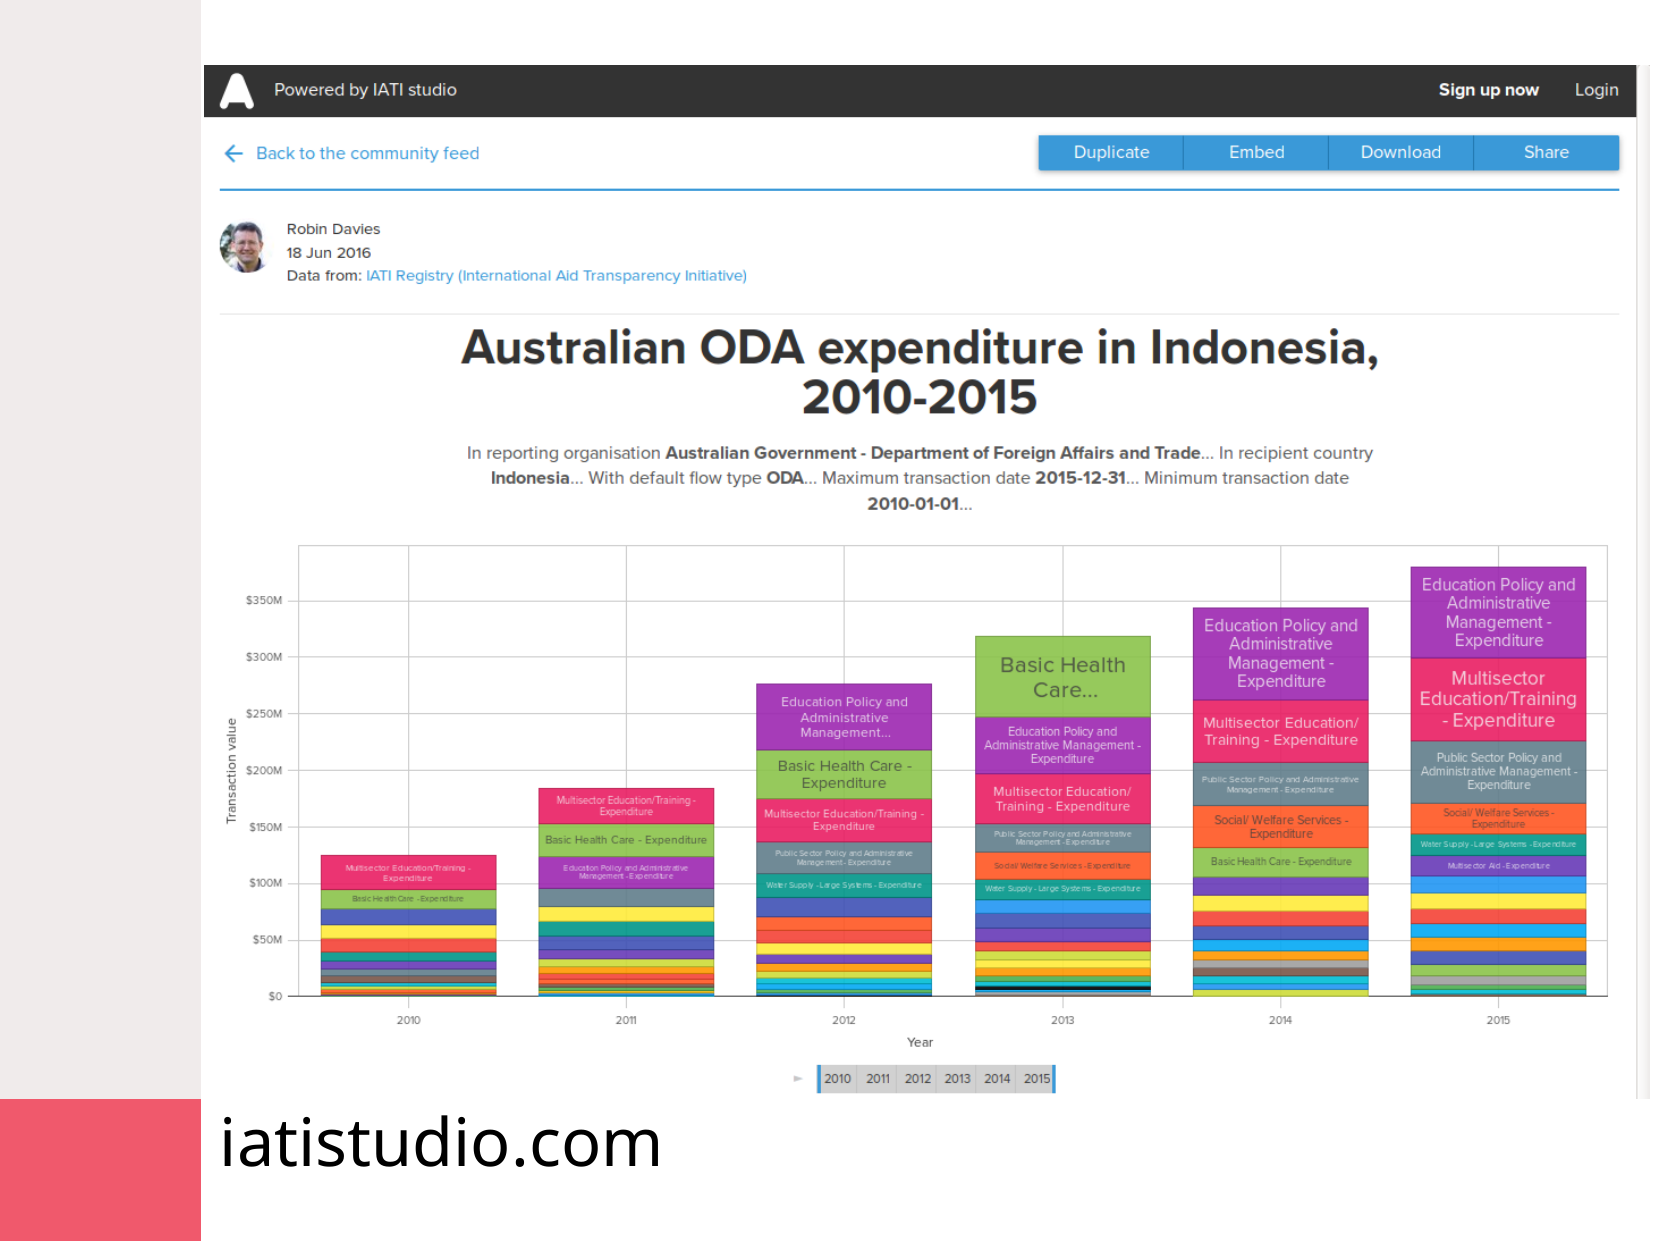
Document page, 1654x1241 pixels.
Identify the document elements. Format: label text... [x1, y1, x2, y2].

list iatistudio.com [219, 1099, 1351, 1193]
picture [204, 65, 1650, 1099]
